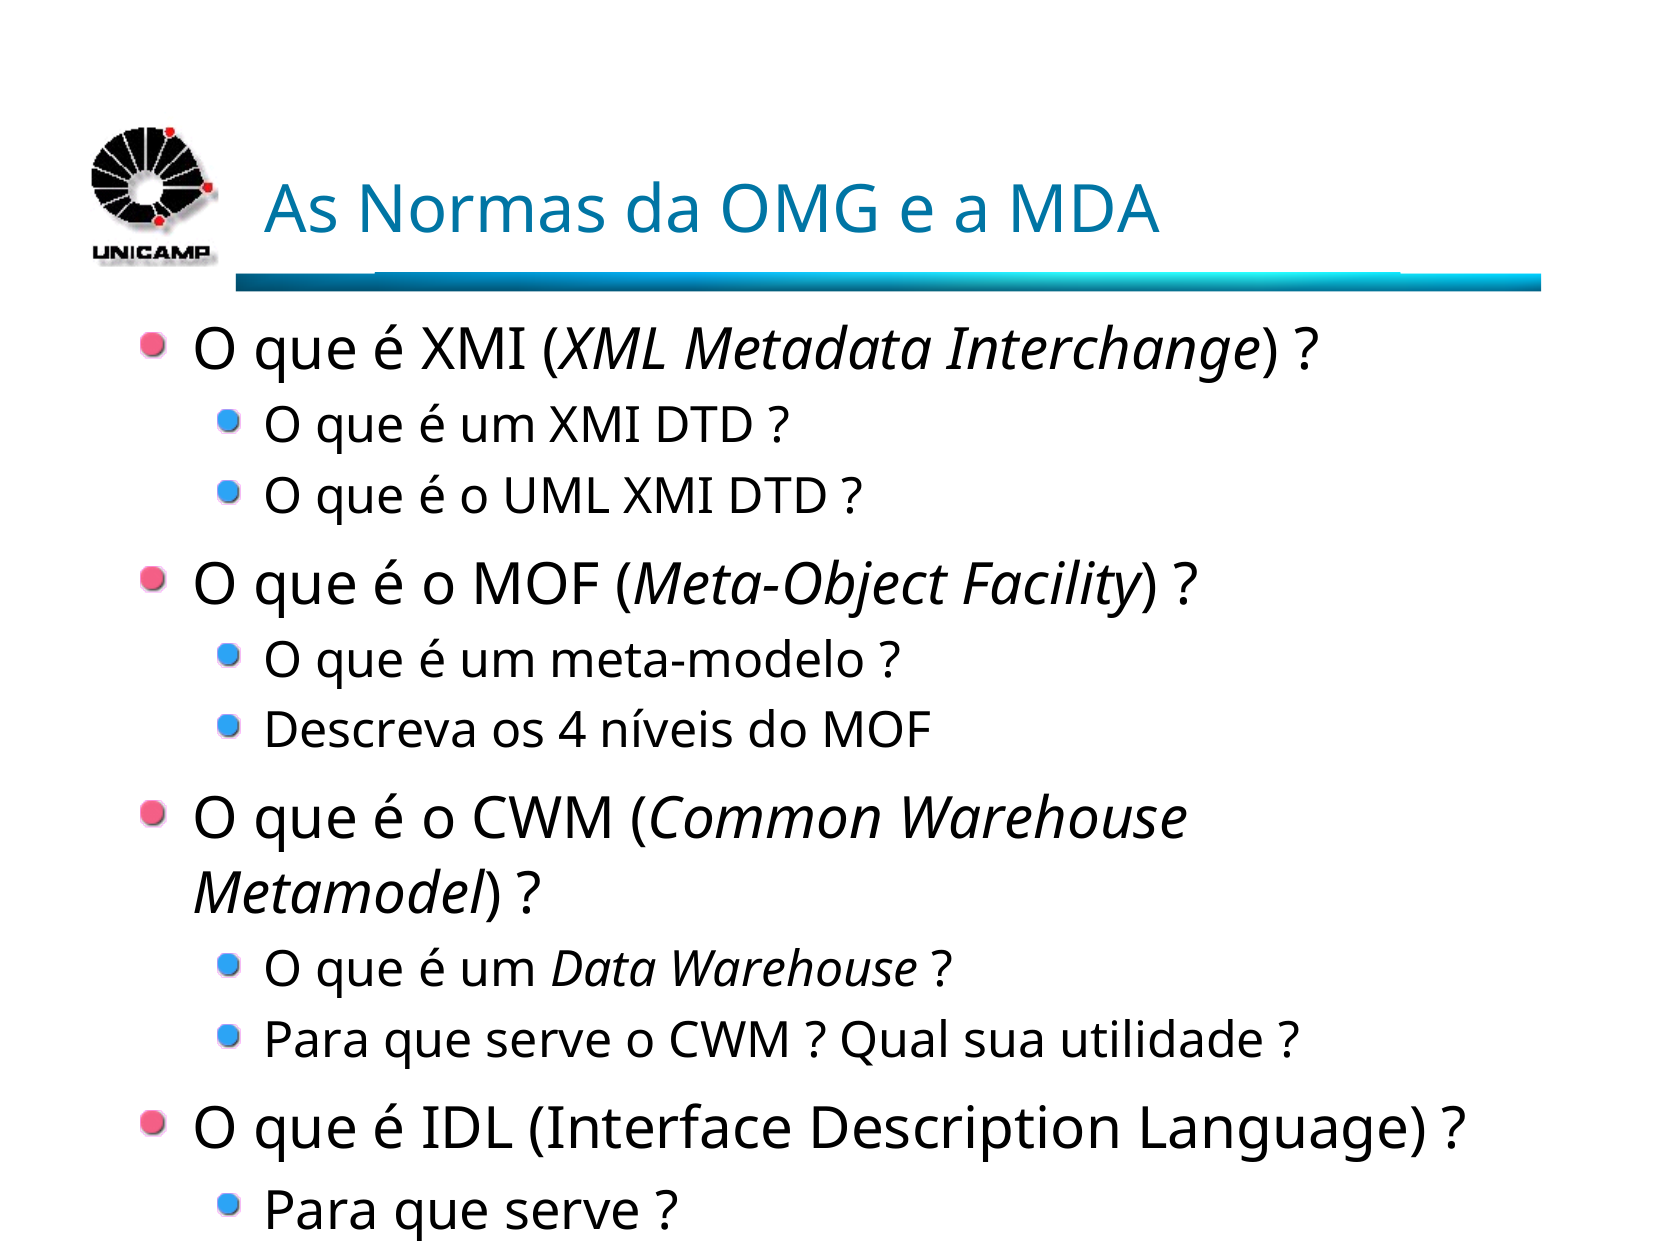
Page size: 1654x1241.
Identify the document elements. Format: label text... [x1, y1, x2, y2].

list O que é XMI (XML Metadata Interchange) ? O que é um XMI DTD ? O que é o UML XMI DTD ? O que é o MOF (Meta-Object Facility) ? O que é um meta-modelo ? Descreva os 4 níveis do MOF O que é o CWM (Common Warehouse Metamodel) ? O que é um Data Warehouse ? Para que serve o CWM ? Qual sua utilidade ? O que é IDL (Interface Description Language) ? Para que serve ? [121, 309, 1534, 1167]
title As Normas da OMG e a MDA [264, 57, 1534, 250]
picture [216, 1192, 242, 1218]
picture [125, 272, 1654, 295]
